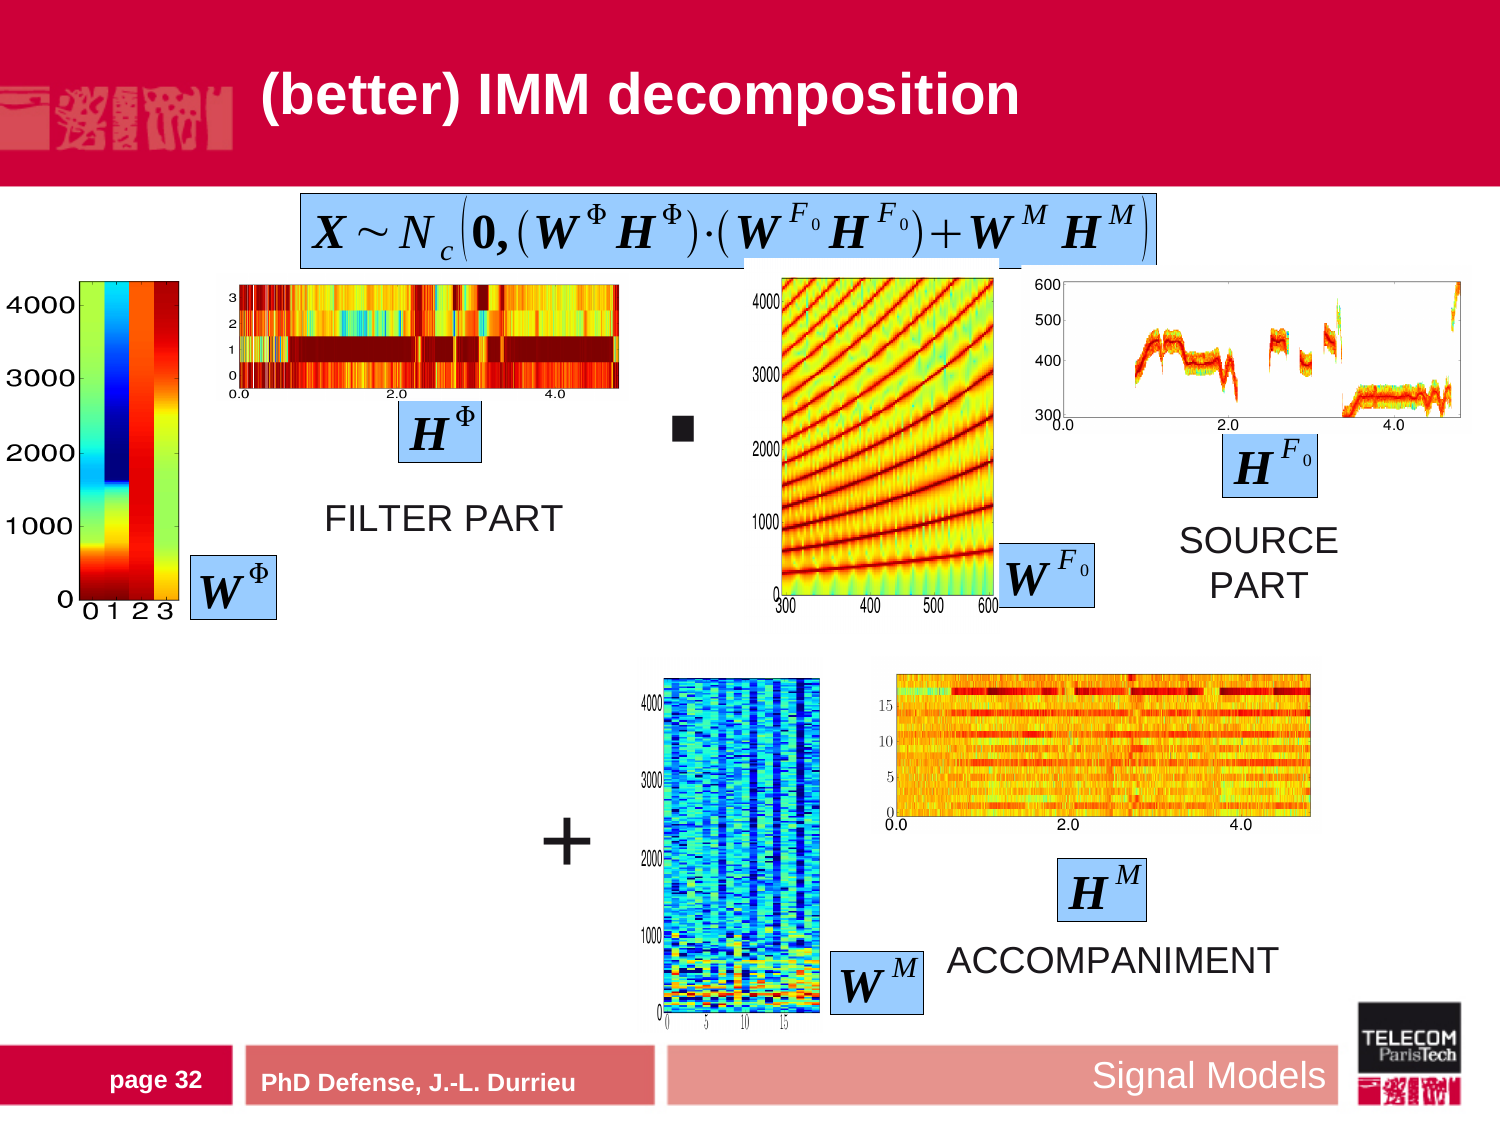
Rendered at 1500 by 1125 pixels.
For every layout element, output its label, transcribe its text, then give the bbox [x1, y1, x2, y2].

title (better) IMM decomposition [245, 23, 1459, 166]
chart [830, 951, 924, 1015]
text_box SOURCE PART [1109, 508, 1410, 569]
chart [1000, 543, 1095, 608]
chart [398, 401, 482, 463]
text_box Signal Models [1012, 1036, 1342, 1112]
chart [1057, 858, 1147, 922]
chart [190, 555, 277, 620]
picture [0, 0, 1500, 1125]
text_box FILTER PART [294, 487, 595, 547]
chart [300, 193, 1157, 269]
text_box ⋅ [635, 286, 744, 551]
text_box + [525, 770, 636, 901]
text_box ACCOMPANIMENT [925, 929, 1301, 989]
chart [1222, 434, 1318, 498]
